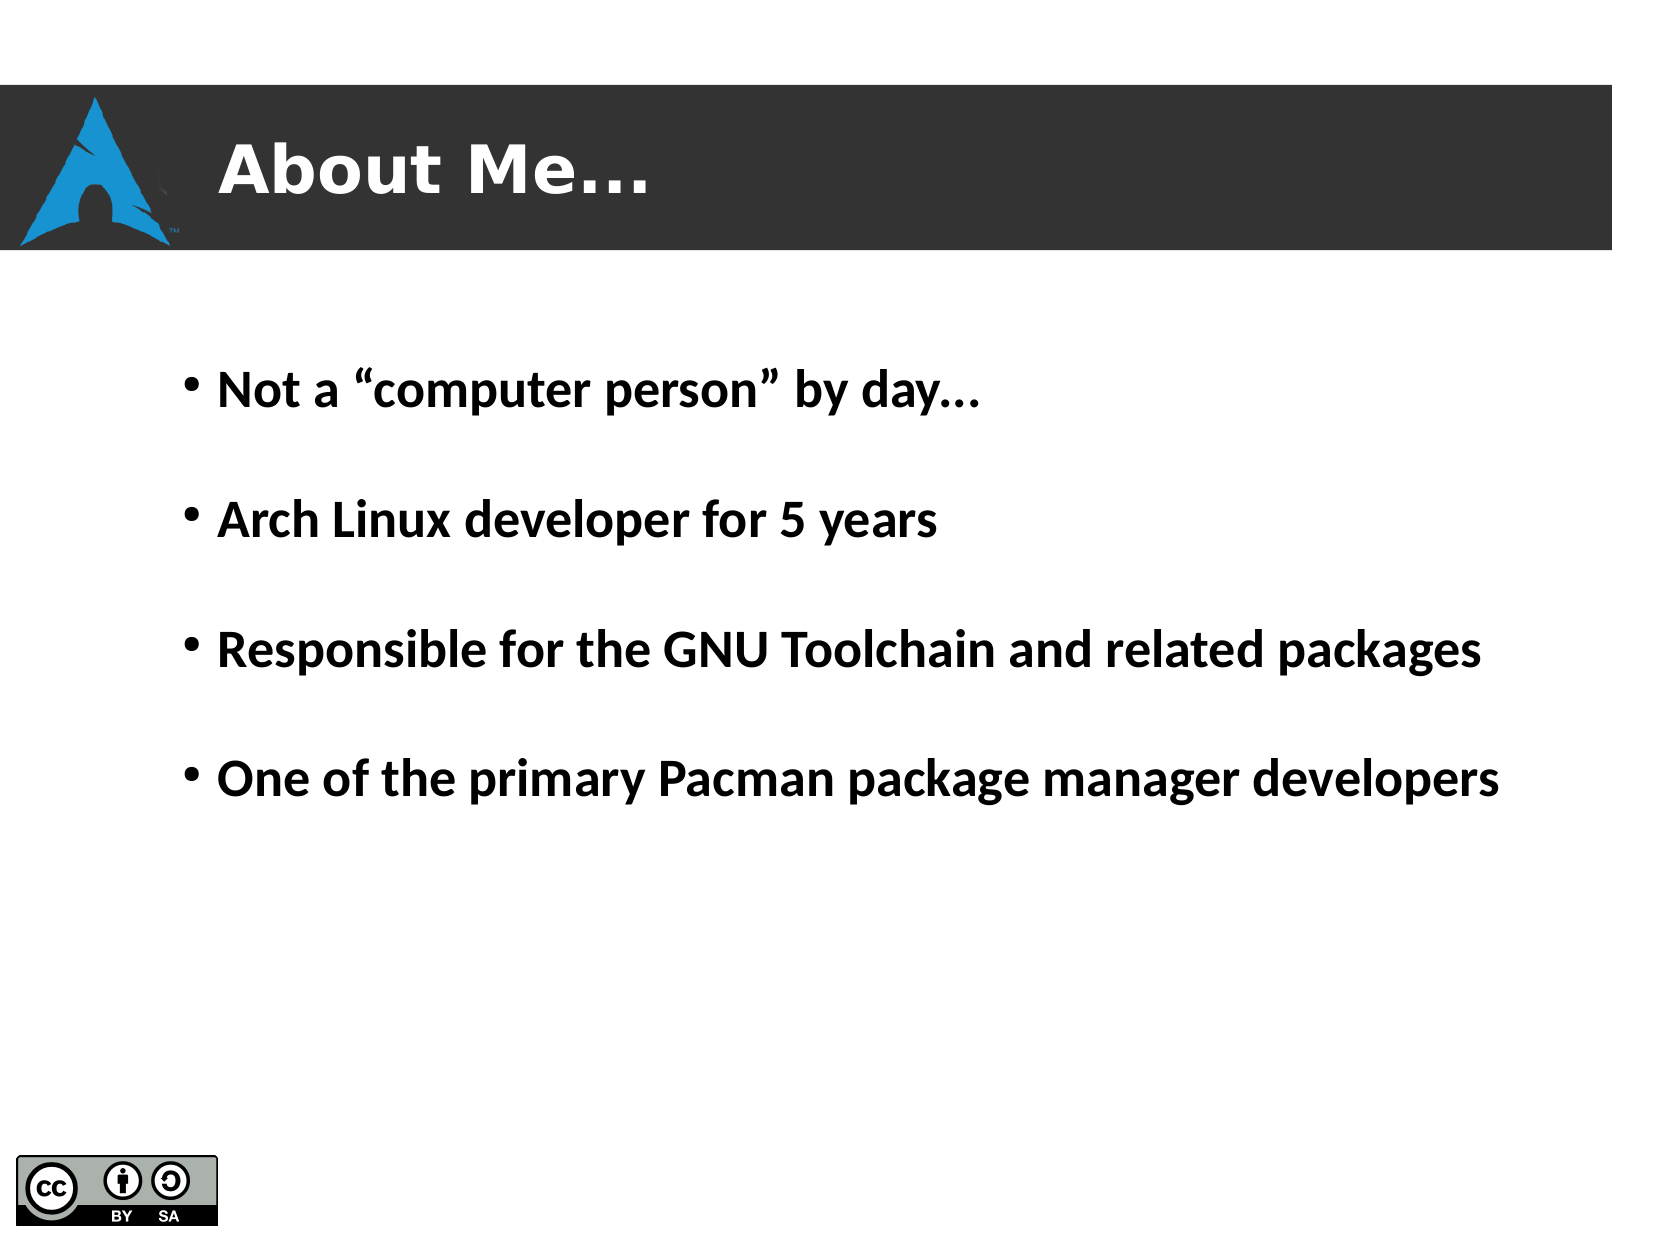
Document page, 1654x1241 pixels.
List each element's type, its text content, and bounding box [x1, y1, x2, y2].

picture [16, 1155, 218, 1227]
picture [0, 81, 188, 260]
text_box Not a “computer person” by day... Arch Linux developer for 5 years Responsible for the GNU Toolchain and related packages One of the primary Pacman package manager developers [167, 345, 1612, 1134]
text_box About Me... [188, 84, 1612, 250]
